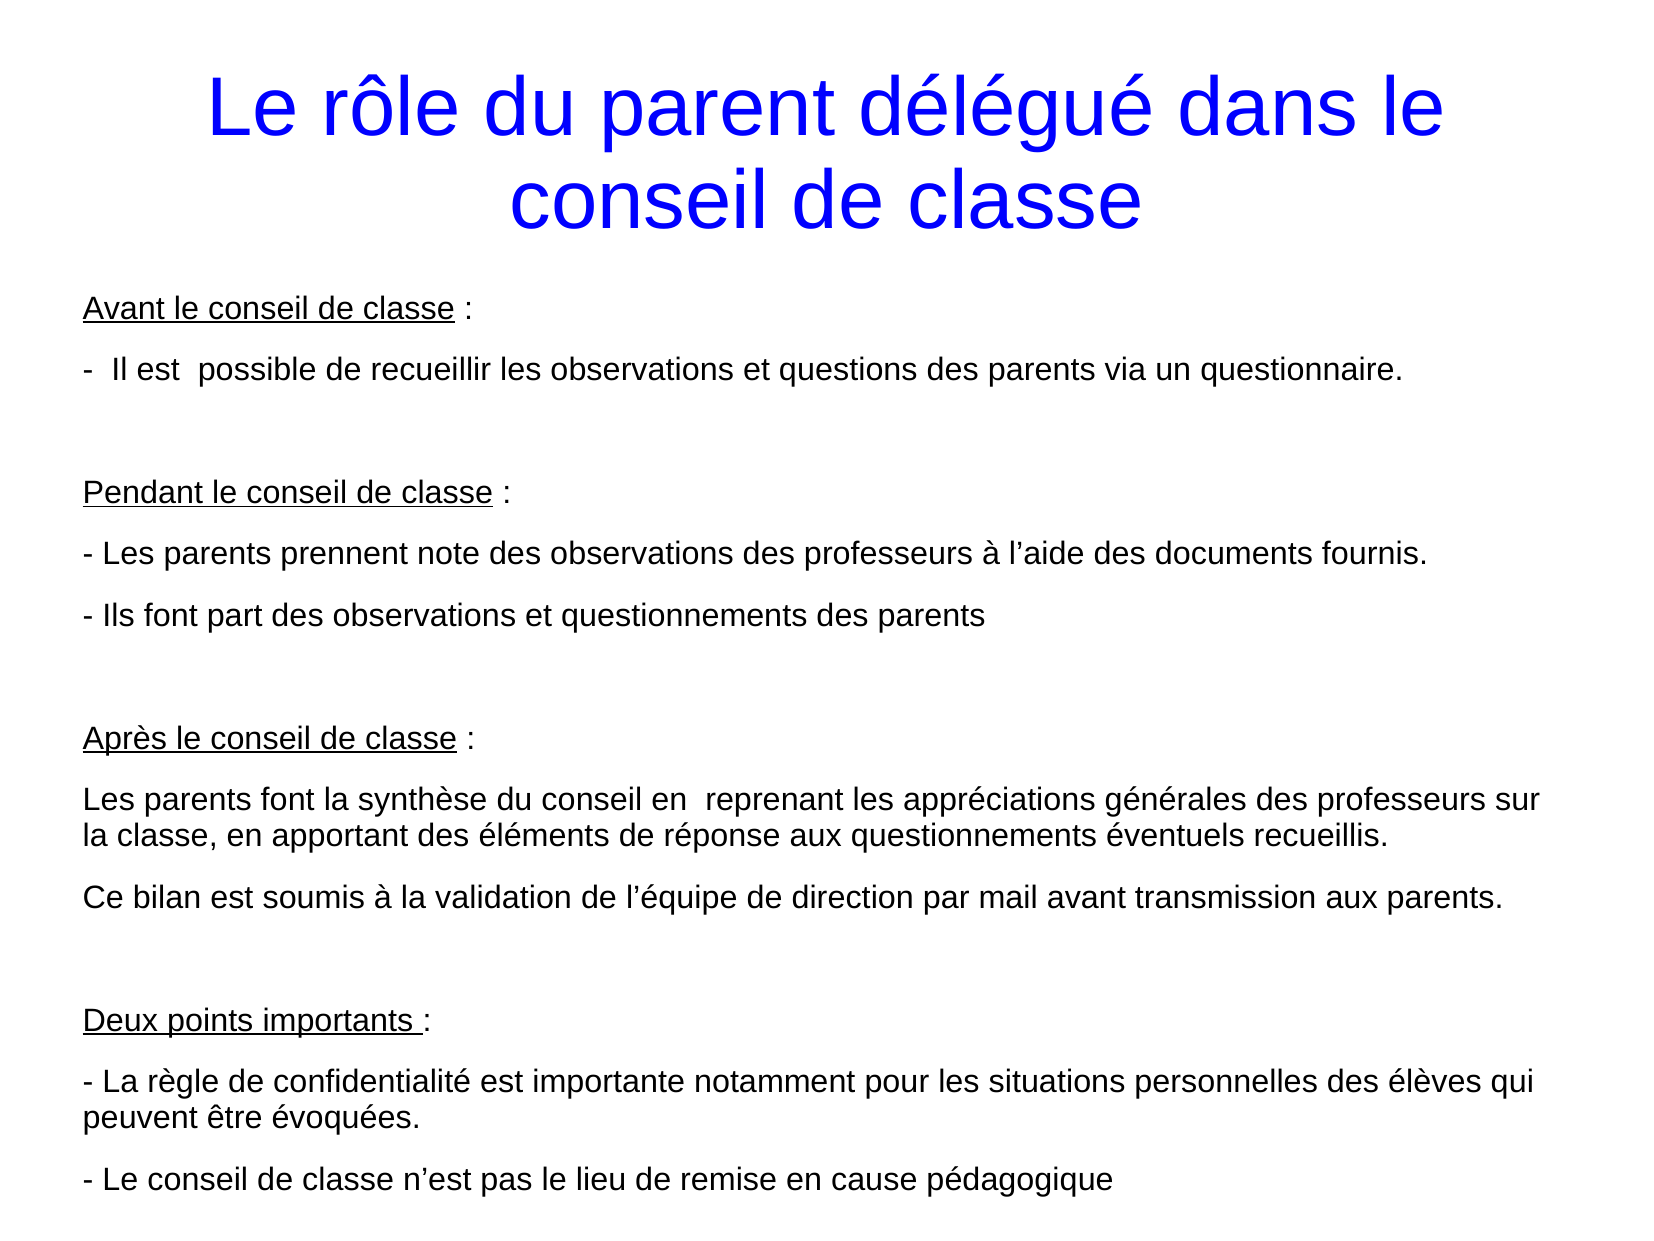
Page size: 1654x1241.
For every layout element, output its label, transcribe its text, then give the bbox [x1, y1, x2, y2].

title Le rôle du parent délégué dans le conseil de classe [82, 49, 1571, 257]
list Avant le conseil de classe : - Il est possible de recueillir les observations et questions des parents via un questionnaire. Pendant le conseil de classe : - Les parents prennent note des observations des professeurs à l’aide des documents fournis. - Ils font part des observations et questionnements des parents Après le conseil de classe : Les parents font la synthèse du conseil en reprenant les appréciations générales des professeurs sur la classe, en apportant des éléments de réponse aux questionnements éventuels recueillis. Ce bilan est soumis à la validation de l’équipe de direction par mail avant transmission aux parents. Deux points importants : - La règle de confidentialité est importante notamment pour les situations personnelles des élèves qui peuvent être évoquées. - Le conseil de classe n’est pas le lieu de remise en cause pédagogique [82, 290, 1571, 1205]
